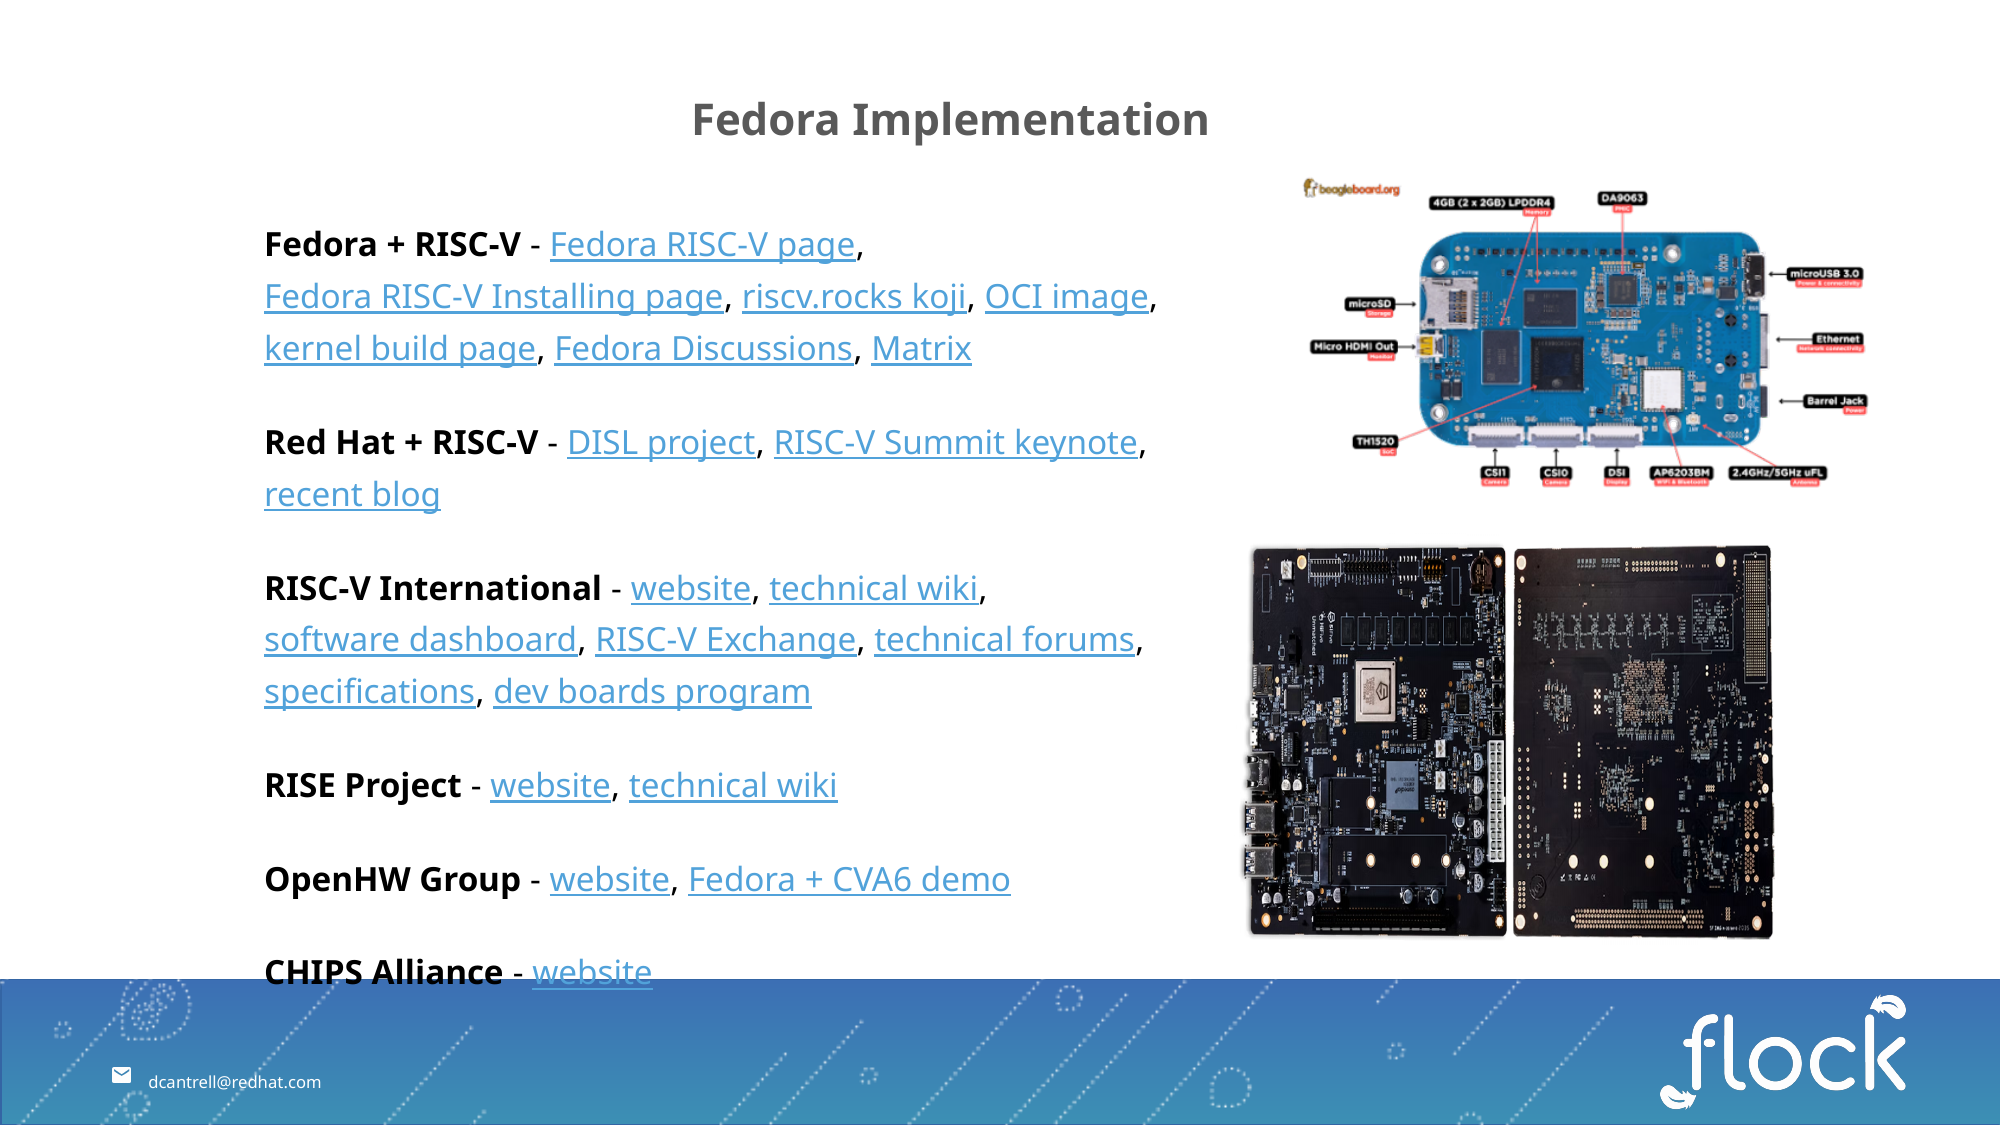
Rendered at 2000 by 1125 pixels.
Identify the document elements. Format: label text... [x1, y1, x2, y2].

picture [857, 868, 869, 886]
picture [397, 868, 405, 883]
picture [0, 533, 1906, 1125]
picture [383, 868, 391, 884]
picture [925, 875, 935, 889]
picture [878, 871, 885, 881]
picture [898, 878, 908, 889]
text_box Fedora + RISC-V - Fedora RISC-V page, Fedora RISC-V Installing page, riscv.rocks koji, OCI image, kernel build page, Fedora Discussions, Matrix Red Hat + RISC-V - DISL project, RISC-V Summit keynote, recent blog RISC-V International - website, technical wiki, software dashboard, RISC-V Exchange, technical forums, specifications, dev boards program RISE Project - website, technical wiki OpenHW Group - website, Fedora + CVA6 demo CHIPS Alliance - website [249, 140, 1325, 868]
picture [600, 875, 610, 889]
picture [1296, 173, 1889, 507]
picture [271, 871, 283, 887]
text_box Fedora Implementation [136, 75, 1765, 163]
picture [729, 875, 739, 889]
picture [361, 868, 370, 877]
list dcantrell@redhat.com [148, 1066, 454, 1093]
